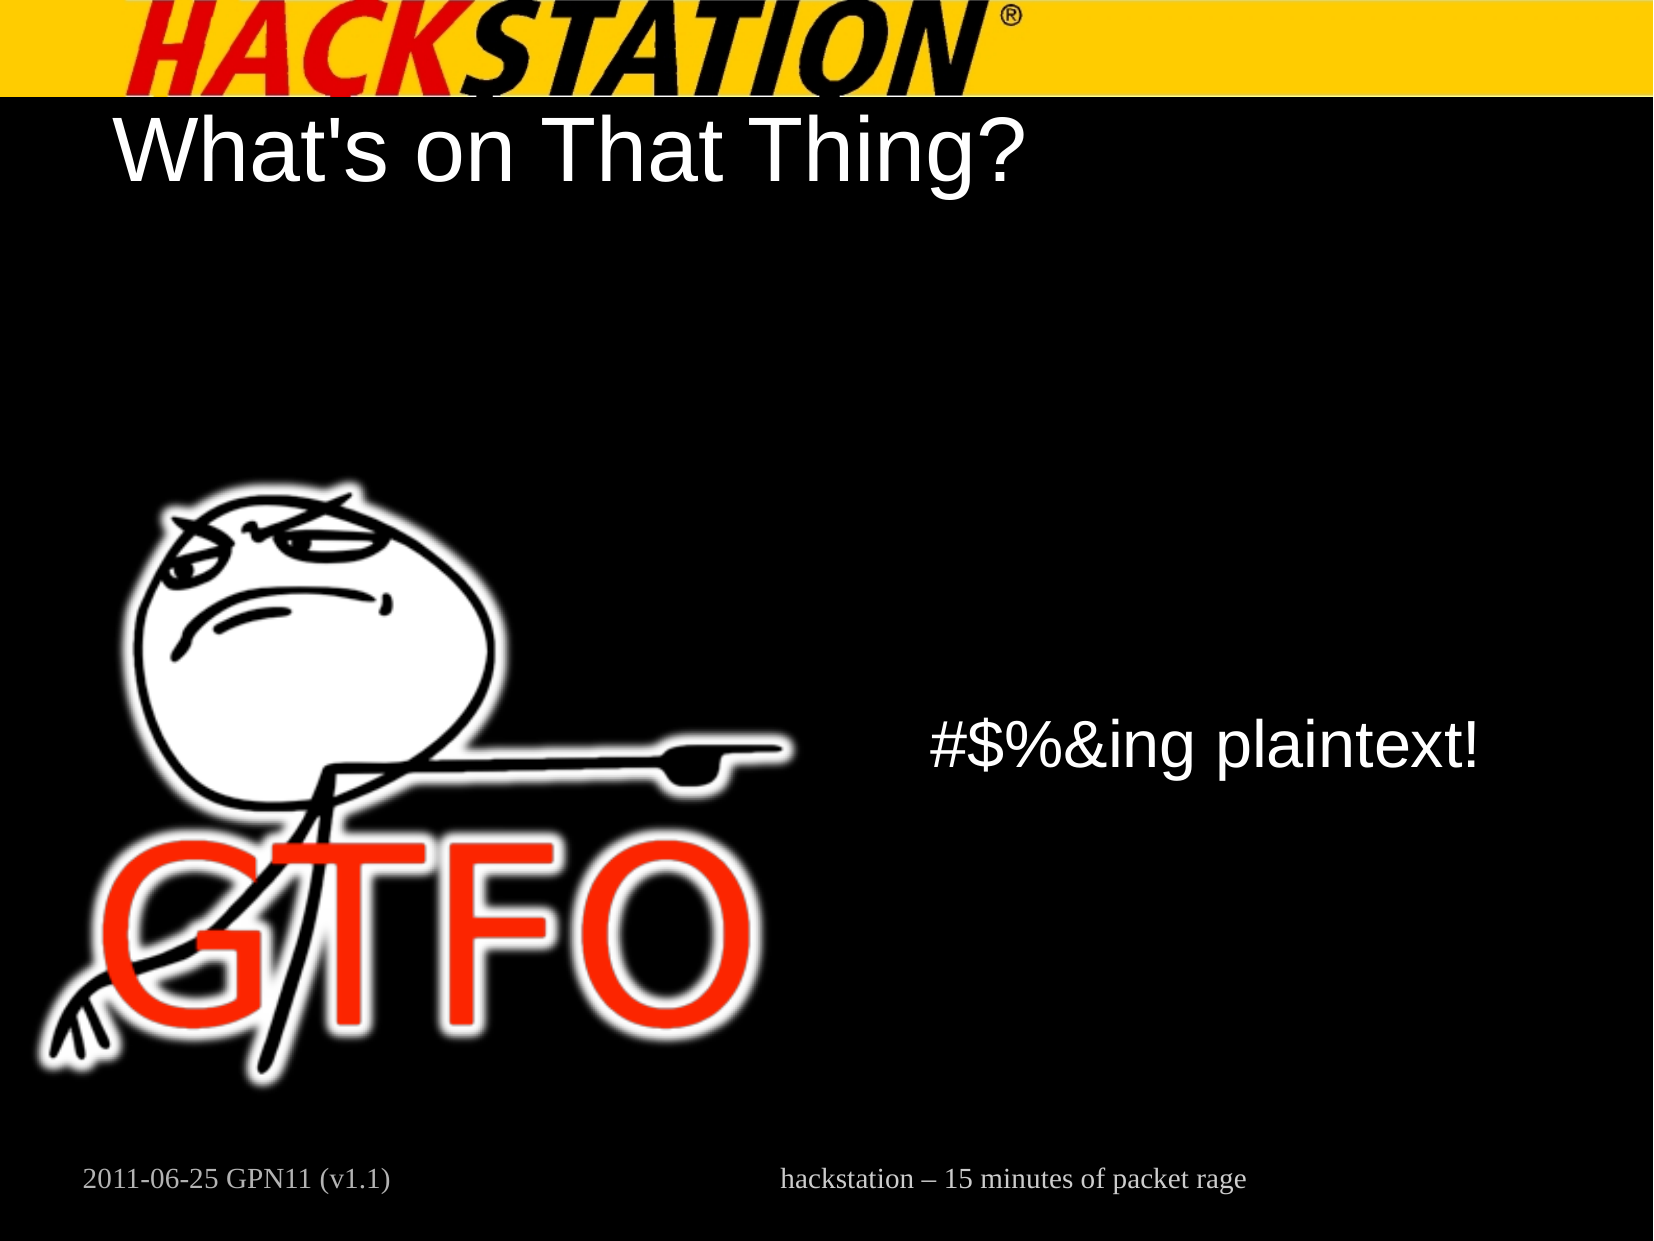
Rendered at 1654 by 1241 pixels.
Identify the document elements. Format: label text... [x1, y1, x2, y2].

picture [0, 449, 826, 1102]
title What's on That Thing? [112, 75, 1571, 226]
picture [0, 0, 1653, 97]
list #$%&ing plaintext! [82, 290, 1571, 1109]
